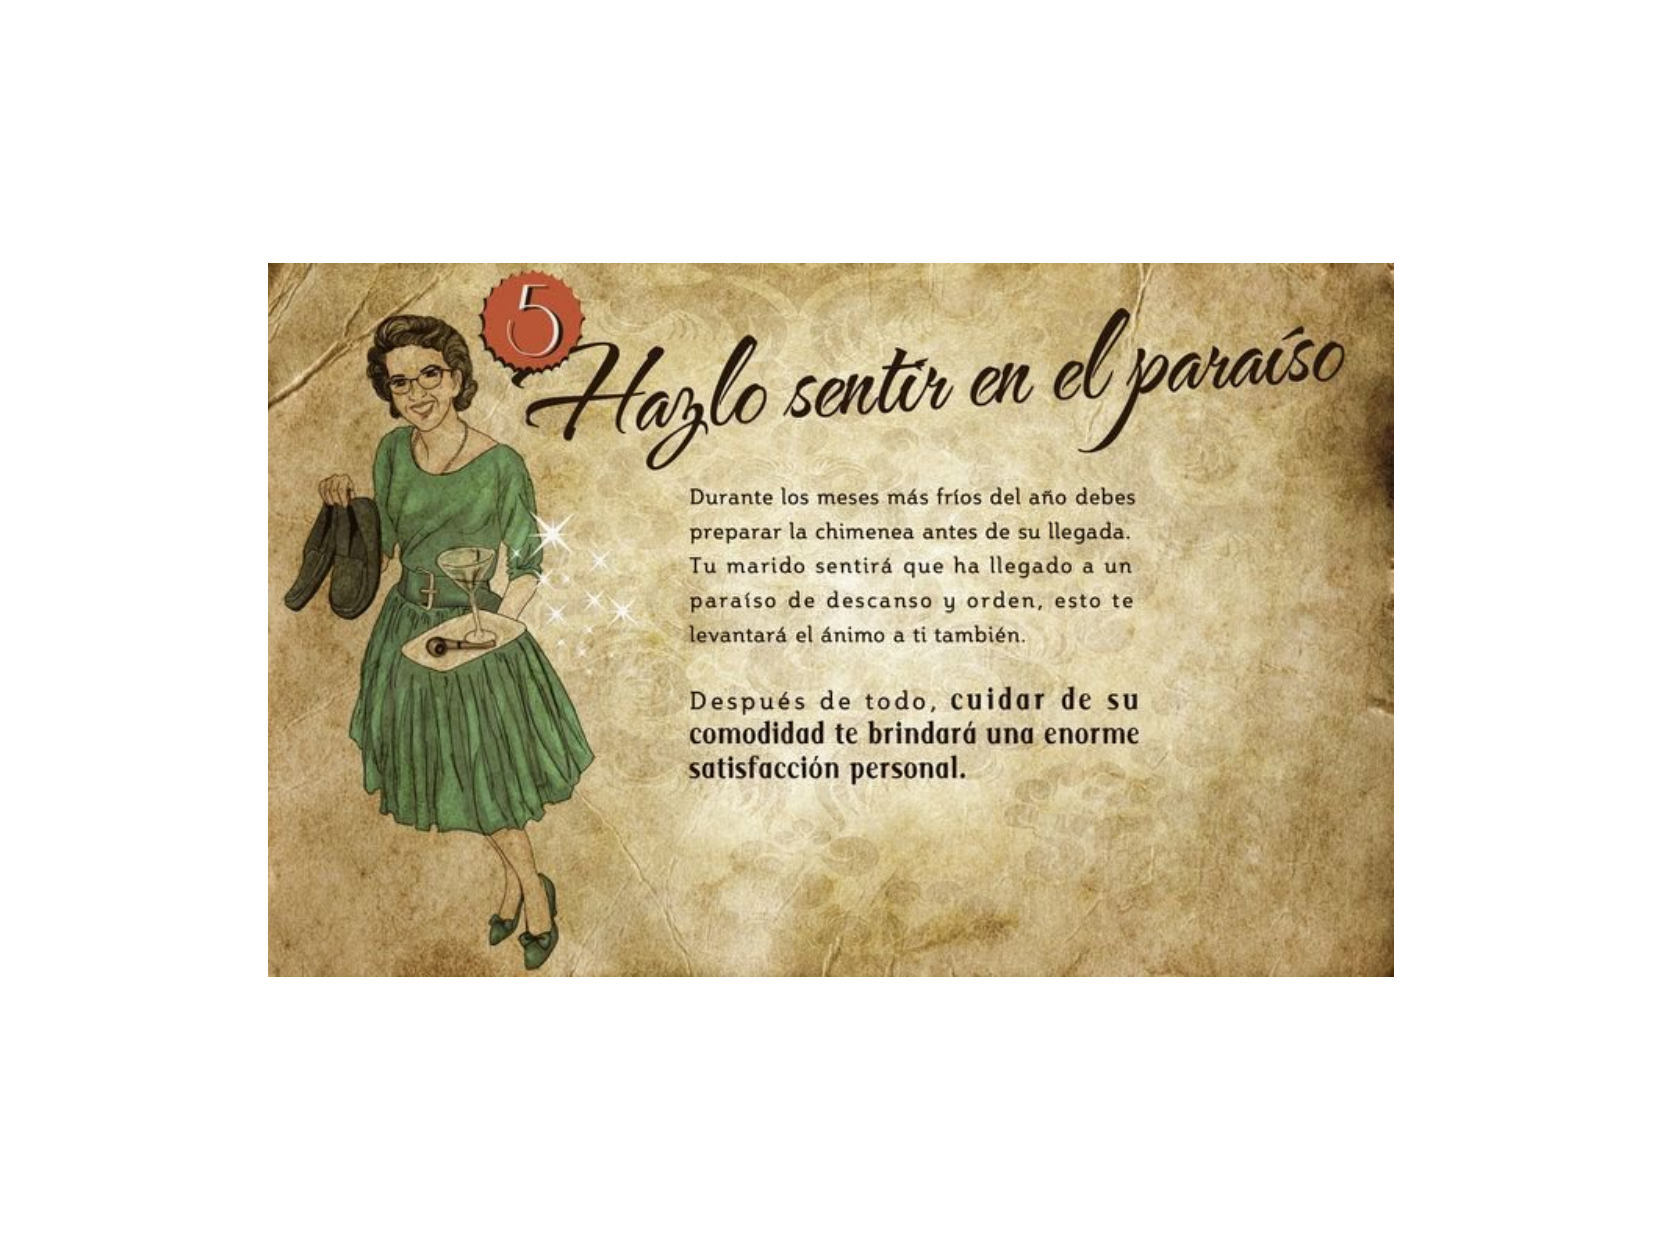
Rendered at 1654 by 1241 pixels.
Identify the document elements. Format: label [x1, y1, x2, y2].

picture [268, 263, 1394, 977]
